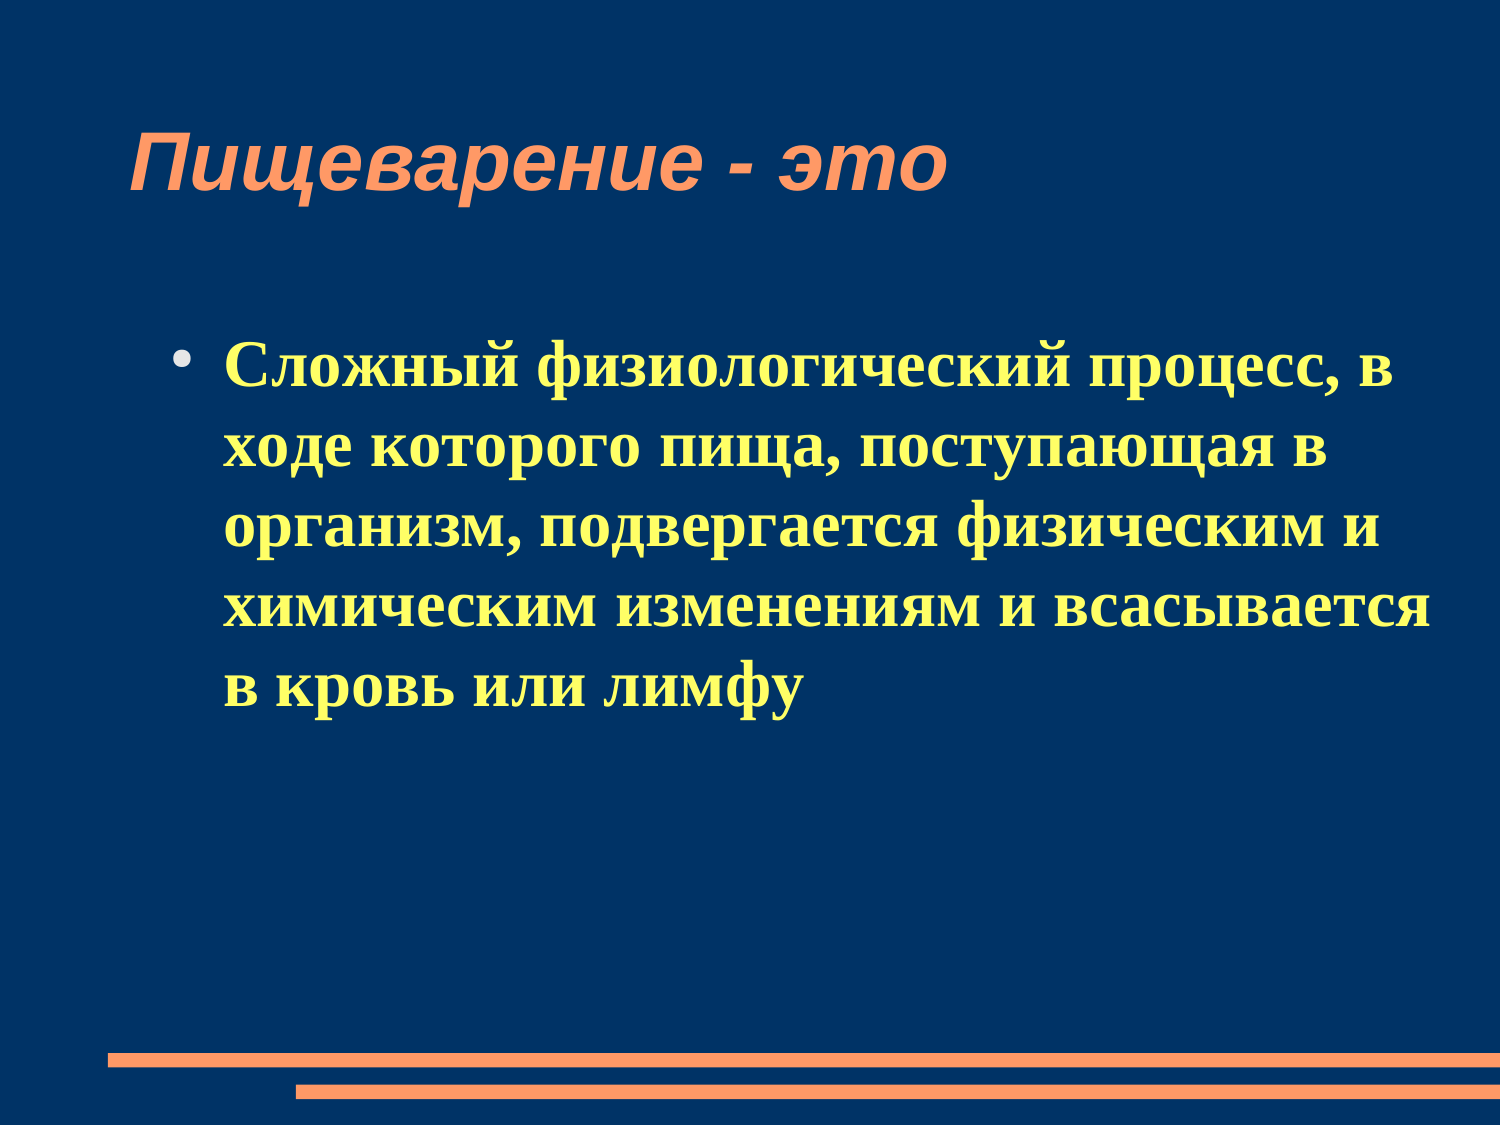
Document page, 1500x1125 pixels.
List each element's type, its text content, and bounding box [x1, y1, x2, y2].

title Пищеварение - это [75, 40, 1451, 276]
list Сложный физиологический процесс, в ходе которого пища, поступающая в организм, подвергается физическим и химическим изменениям и всасывается в кровь или лимфу [137, 312, 1451, 1000]
